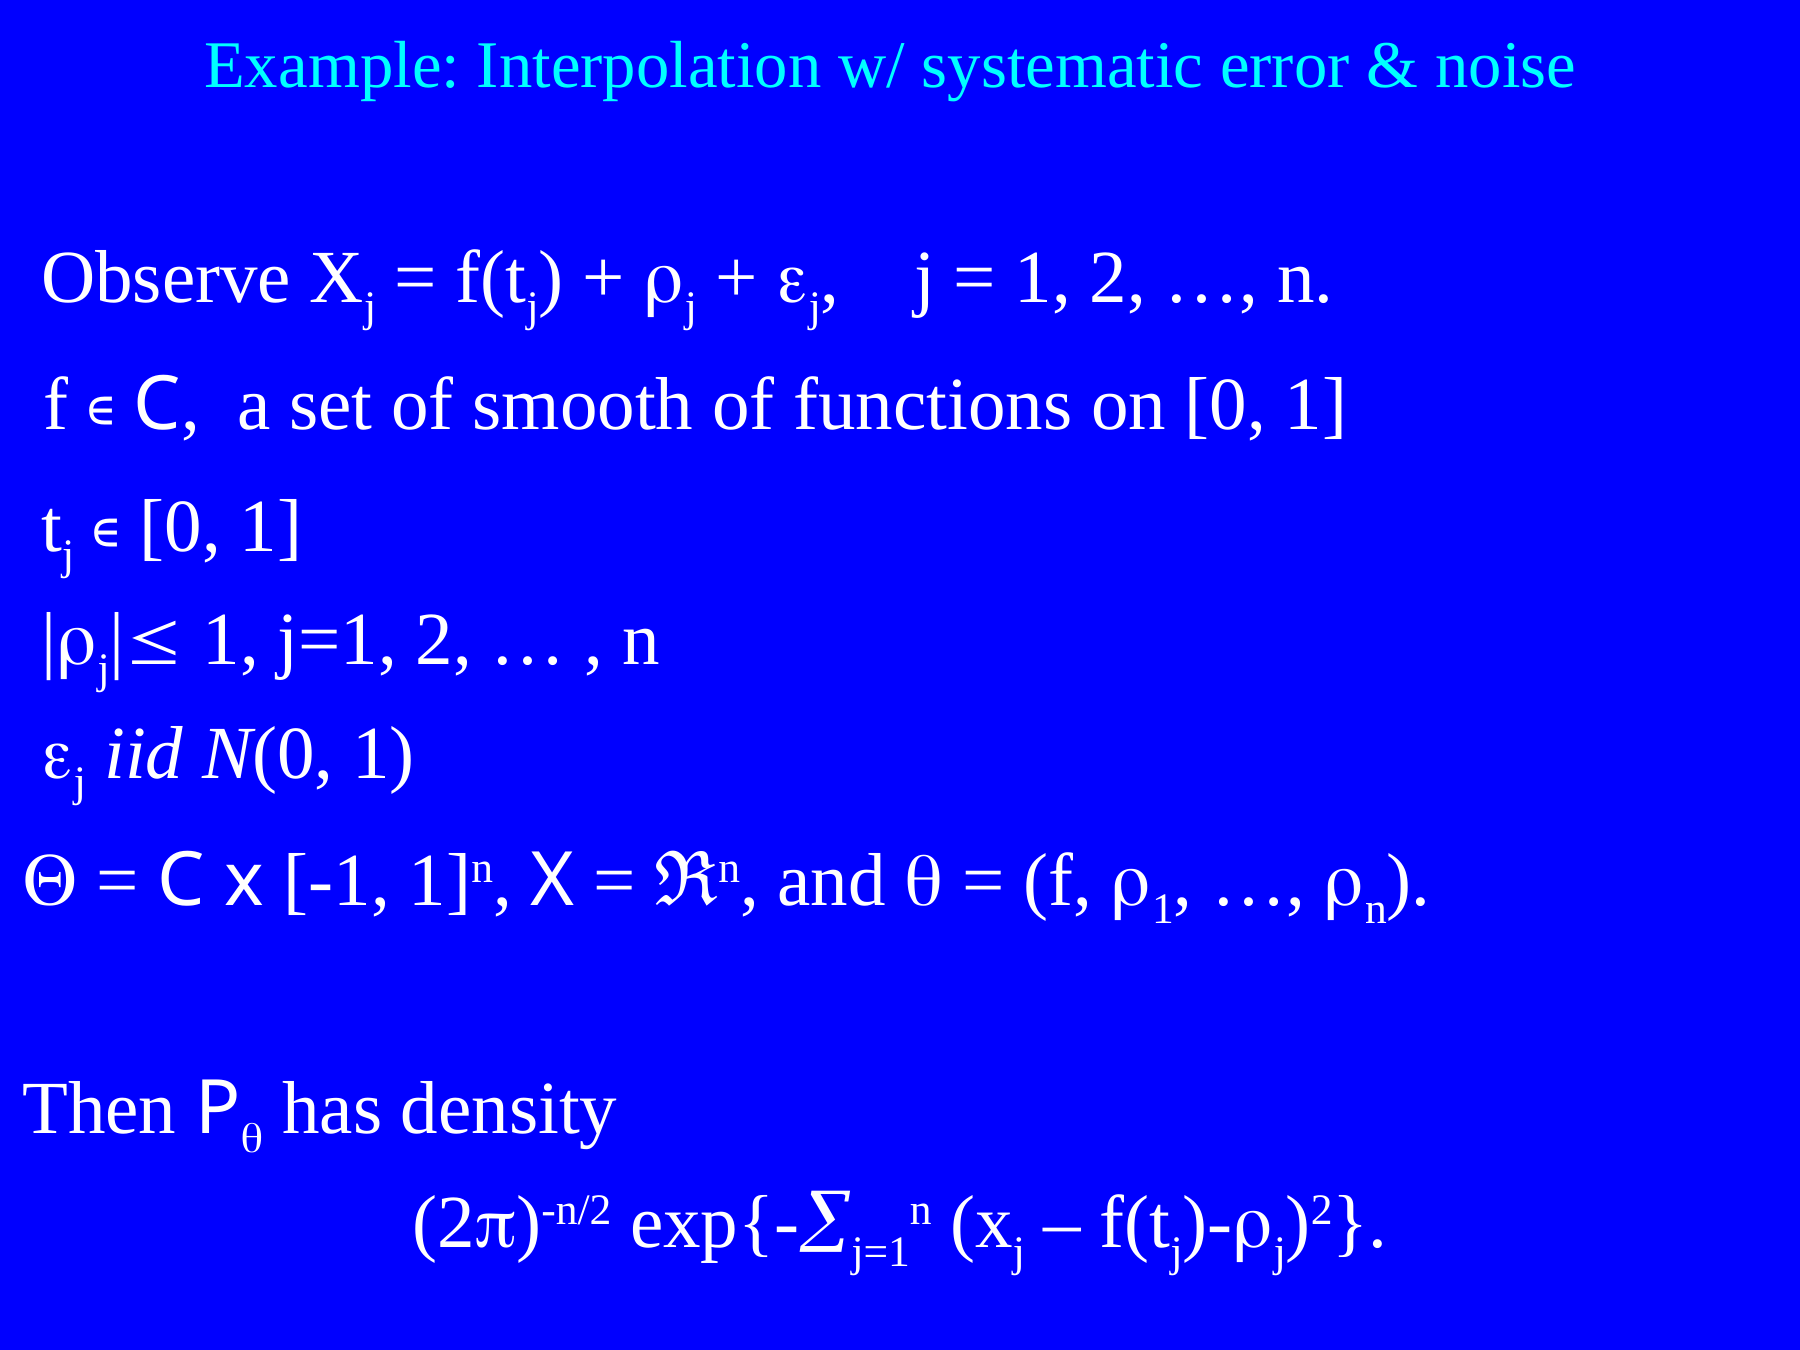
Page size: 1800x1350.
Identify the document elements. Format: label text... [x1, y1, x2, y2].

title Example: Interpolation w/ systematic error & noise [0, 0, 1800, 130]
text_box Observe Xj = f(tj) + j + j, j = 1, 2, …, n. f ∊ C, a set of smooth of functions on [0, 1] tj ∊ [0, 1] |j| 1, j=1, 2, … , n j iid N(0, 1)  = C x [-1, 1]n, X = ℜn, and  = (f, 1, …, n). Then P has density (2)-n/2 exp{-j=1n (xj – f(tj)-j)2}. [0, 224, 1800, 1288]
